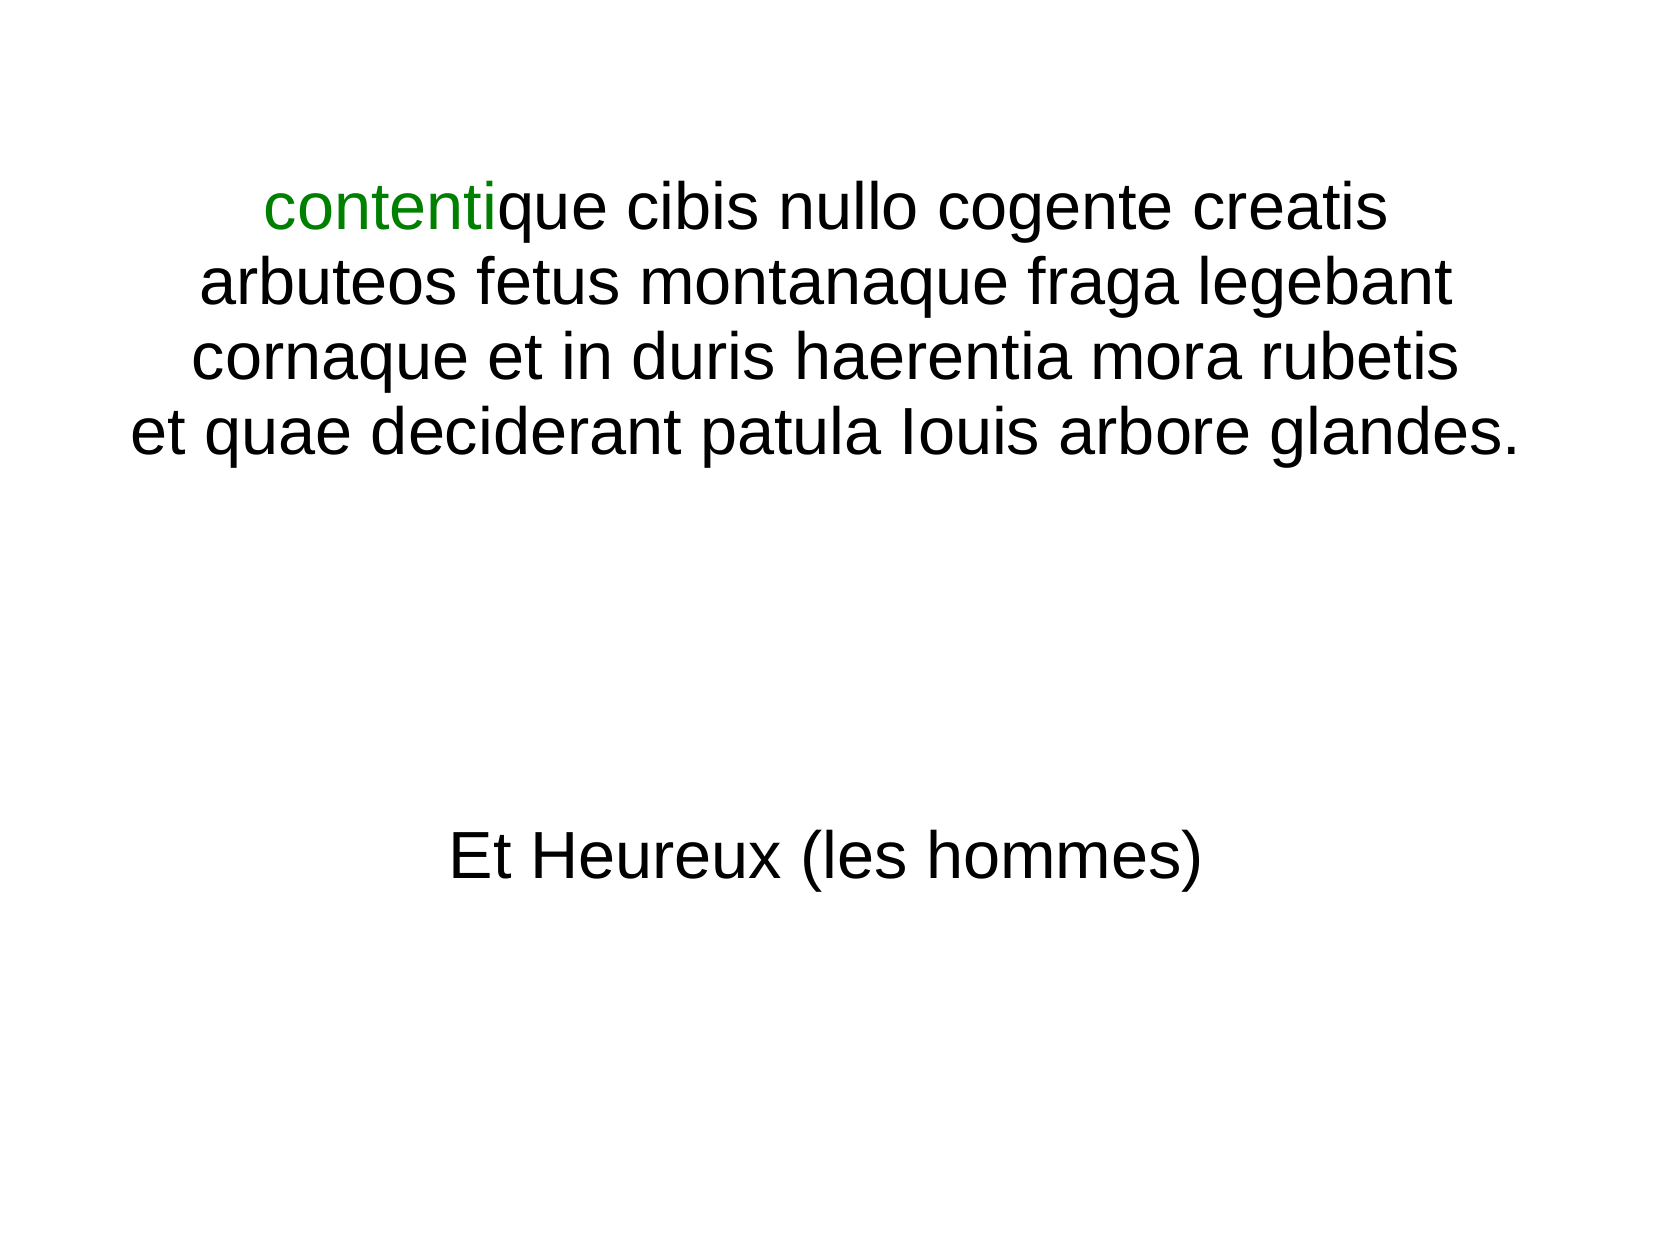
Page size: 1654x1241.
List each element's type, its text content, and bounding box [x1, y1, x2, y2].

subtitle Et Heureux (les hommes) [82, 602, 1571, 1109]
title contentique cibis nullo cogente creatis arbuteos fetus montanaque fraga legebant cornaque et in duris haerentia mora rubetis et quae deciderant patula Iouis arbore glandes. [47, 35, 1607, 603]
